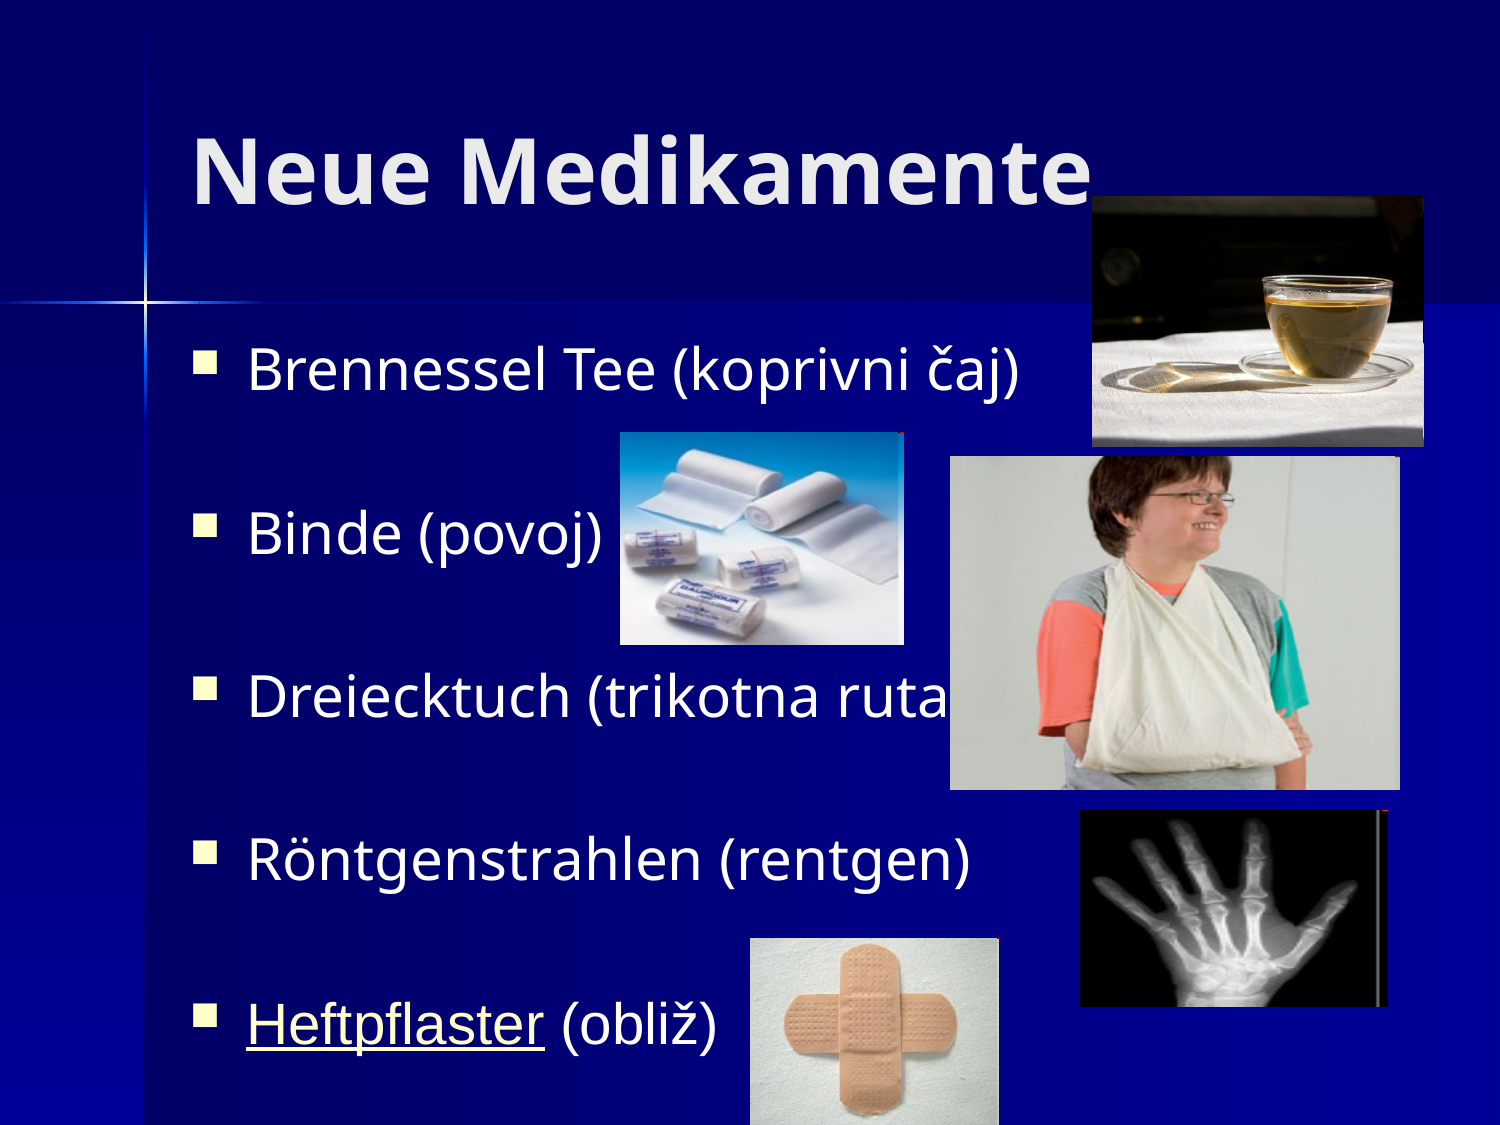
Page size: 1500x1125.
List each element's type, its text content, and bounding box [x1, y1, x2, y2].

picture [1080, 810, 1388, 1007]
picture [620, 432, 904, 646]
picture [750, 938, 999, 1125]
title Neue Medikamente [174, 50, 1413, 285]
picture [1092, 196, 1424, 447]
list Brennessel Tee (koprivni čaj) Binde (povoj) Dreiecktuch (trikotna ruta) Röntgenstrahlen (rentgen) Heftpflaster (obliž) [174, 324, 1117, 1125]
picture [950, 456, 1400, 790]
